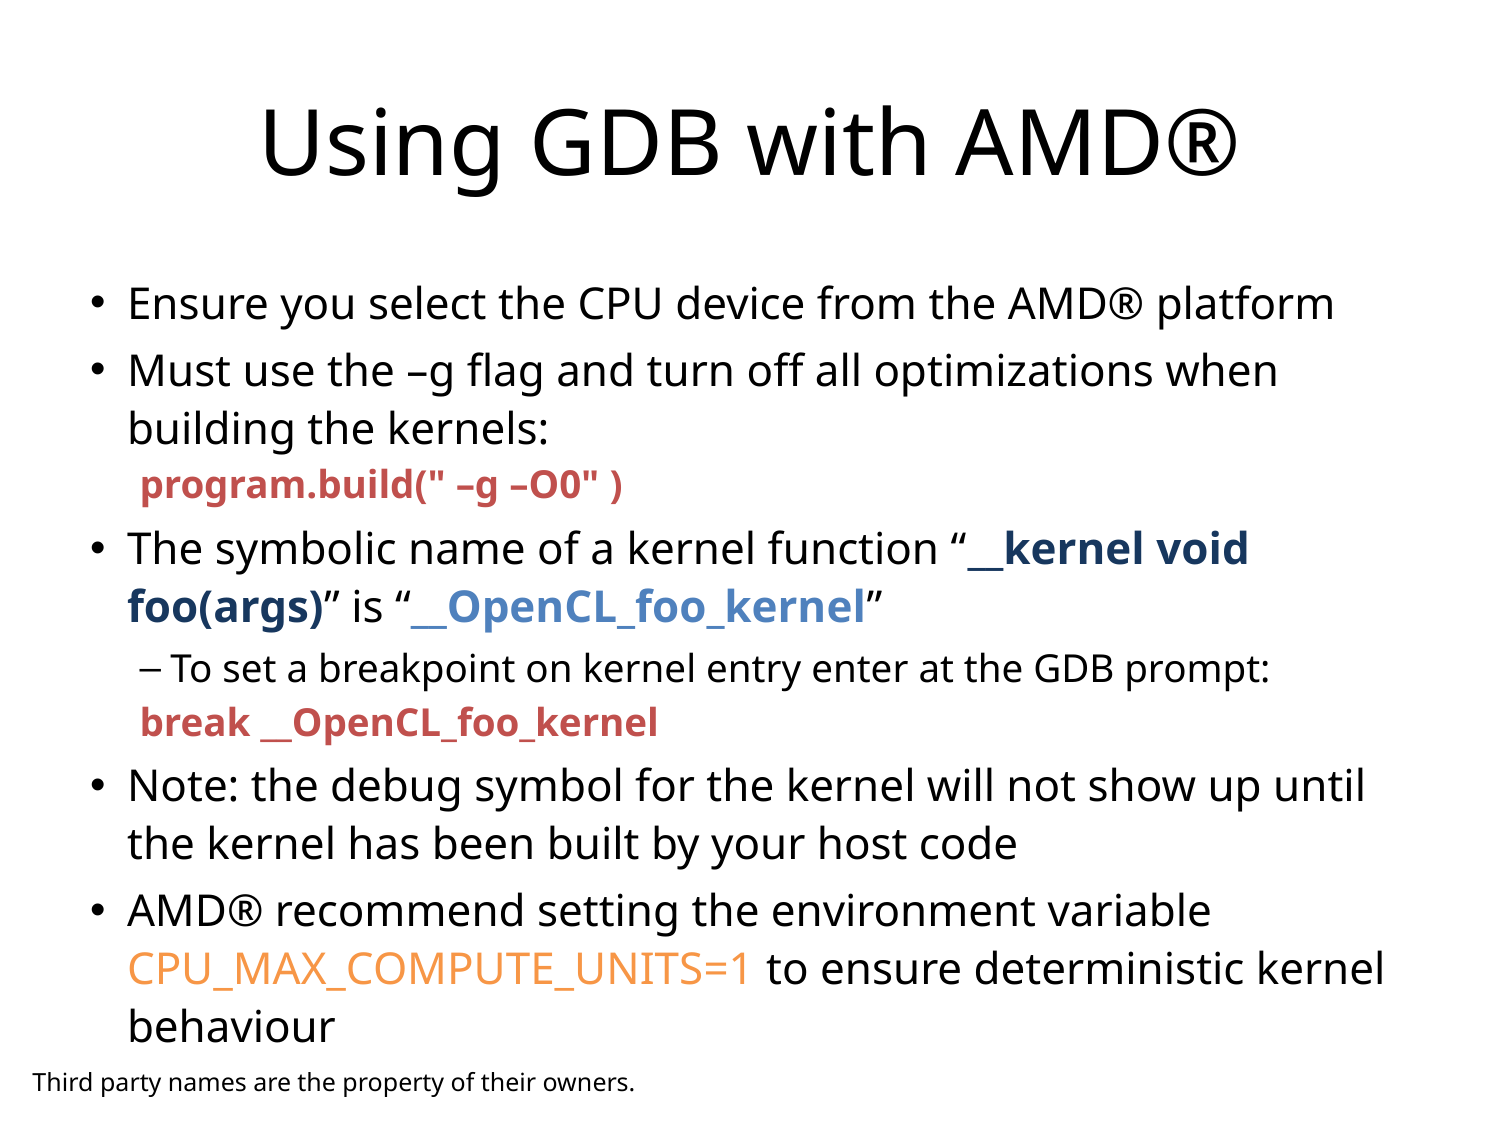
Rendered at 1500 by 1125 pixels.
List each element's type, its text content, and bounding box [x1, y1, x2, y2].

title Using GDB with AMD® [75, 45, 1425, 233]
list Ensure you select the CPU device from the AMD® platform Must use the –g flag and turn off all optimizations when building the kernels: program.build(" –g –O0" ) The symbolic name of a kernel function “__kernel void foo(args)” is “__OpenCL_foo_kernel” To set a breakpoint on kernel entry enter at the GDB prompt: break __OpenCL_foo_kernel Note: the debug symbol for the kernel will not show up until the kernel has been built by your host code AMD® recommend setting the environment variable CPU_MAX_COMPUTE_UNITS=1 to ensure deterministic kernel behaviour [75, 262, 1425, 1071]
text_box Third party names are the property of their owners. [17, 1058, 816, 1125]
